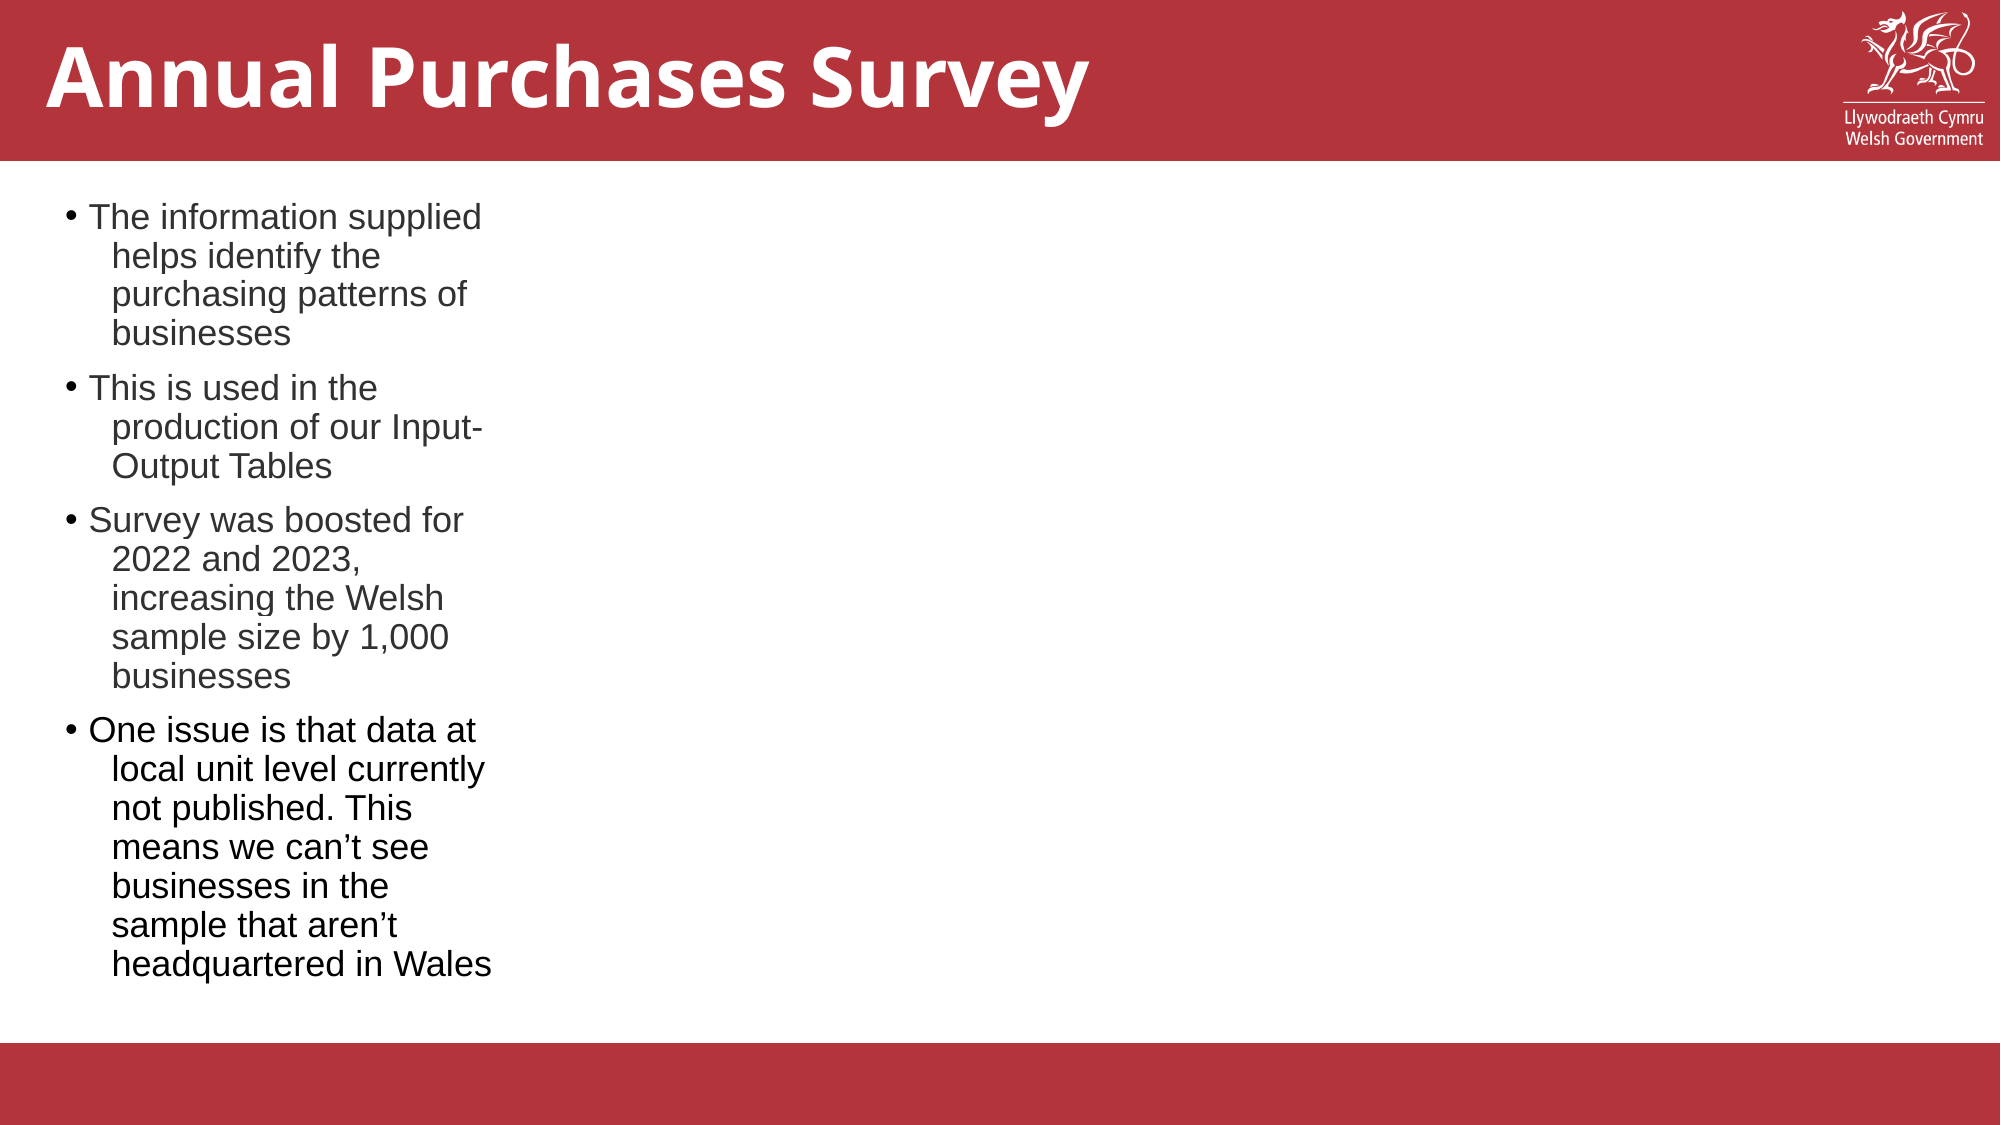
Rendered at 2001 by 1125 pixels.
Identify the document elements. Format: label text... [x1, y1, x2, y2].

title Annual Purchases Survey [31, 27, 1757, 134]
list The information supplied helps identify the purchasing patterns of businesses This is used in the production of our Input-Output Tables Survey was boosted for 2022 and 2023, increasing the Welsh sample size by 1,000 businesses One issue is that data at local unit level currently not published. This means we can’t see businesses in the sample that aren’t headquartered in Wales [50, 190, 1932, 1016]
